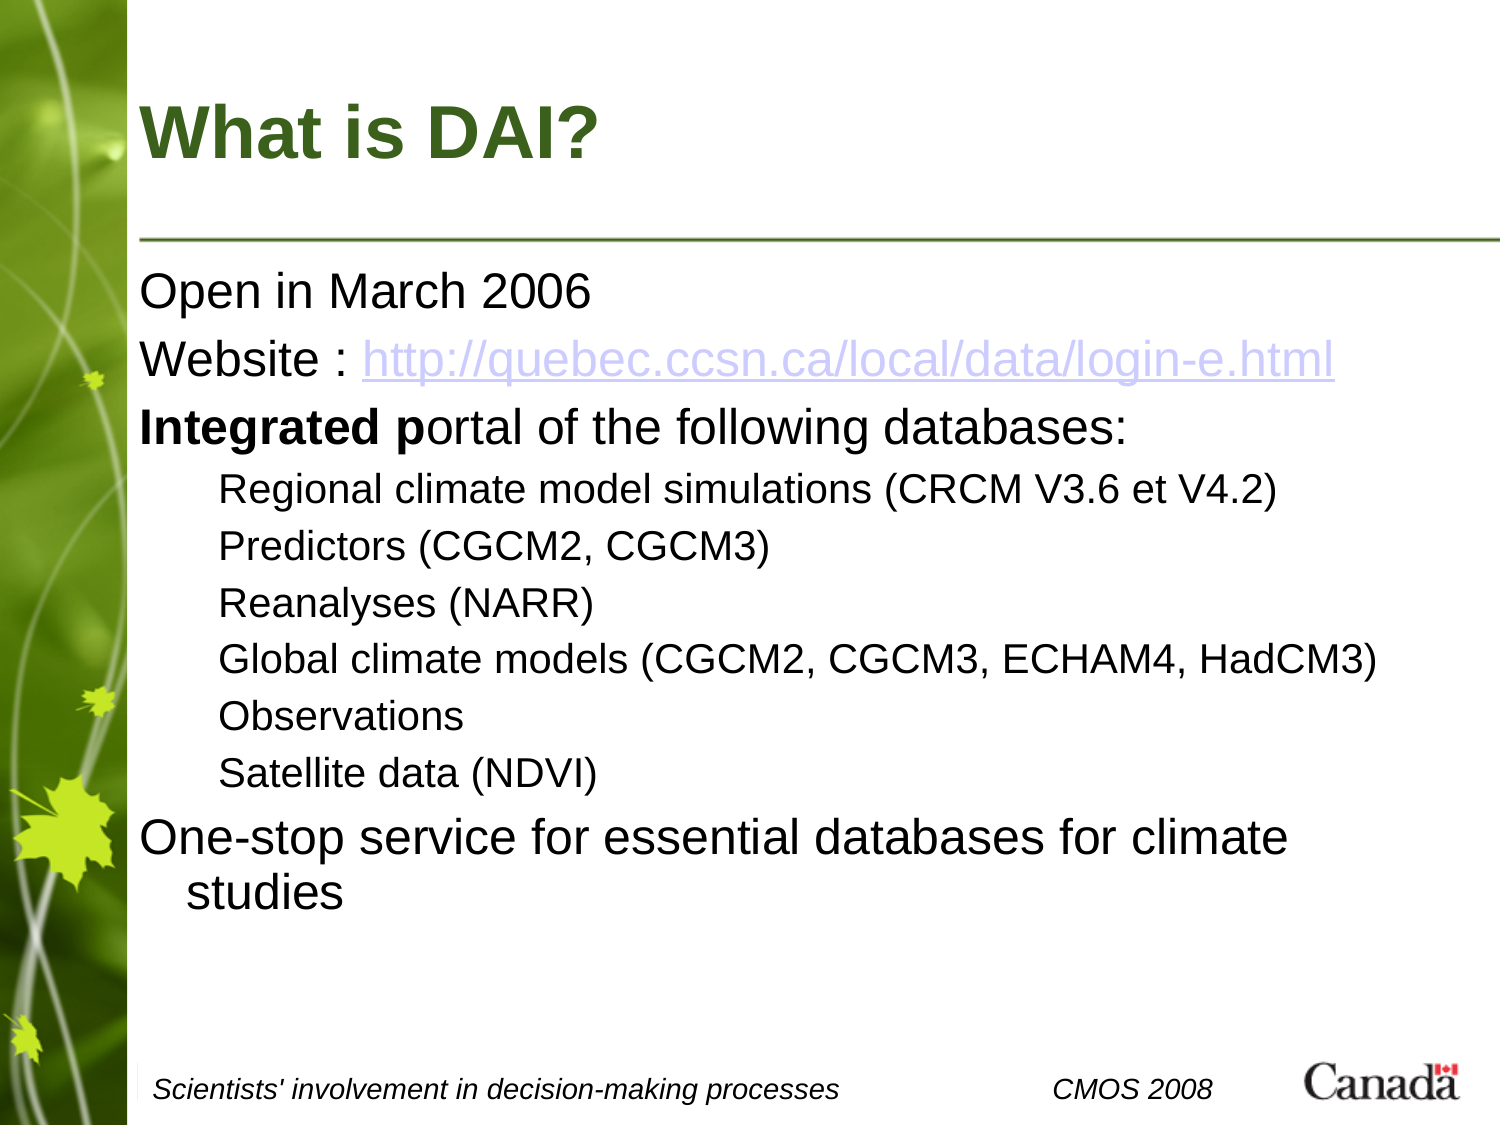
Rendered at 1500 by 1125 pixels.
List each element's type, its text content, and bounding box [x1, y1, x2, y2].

list Open in March 2006 Website : http://quebec.ccsn.ca/local/data/login-e.html Integrated portal of the following databases: Regional climate model simulations (CRCM V3.6 et V4.2) Predictors (CGCM2, CGCM3) Reanalyses (NARR) Global climate models (CGCM2, CGCM3, ECHAM4, HadCM3) Observations Satellite data (NDVI) One-stop service for essential databases for climate studies [125, 255, 1463, 1024]
picture [0, 0, 1500, 1125]
title What is DAI? [125, 45, 1463, 221]
